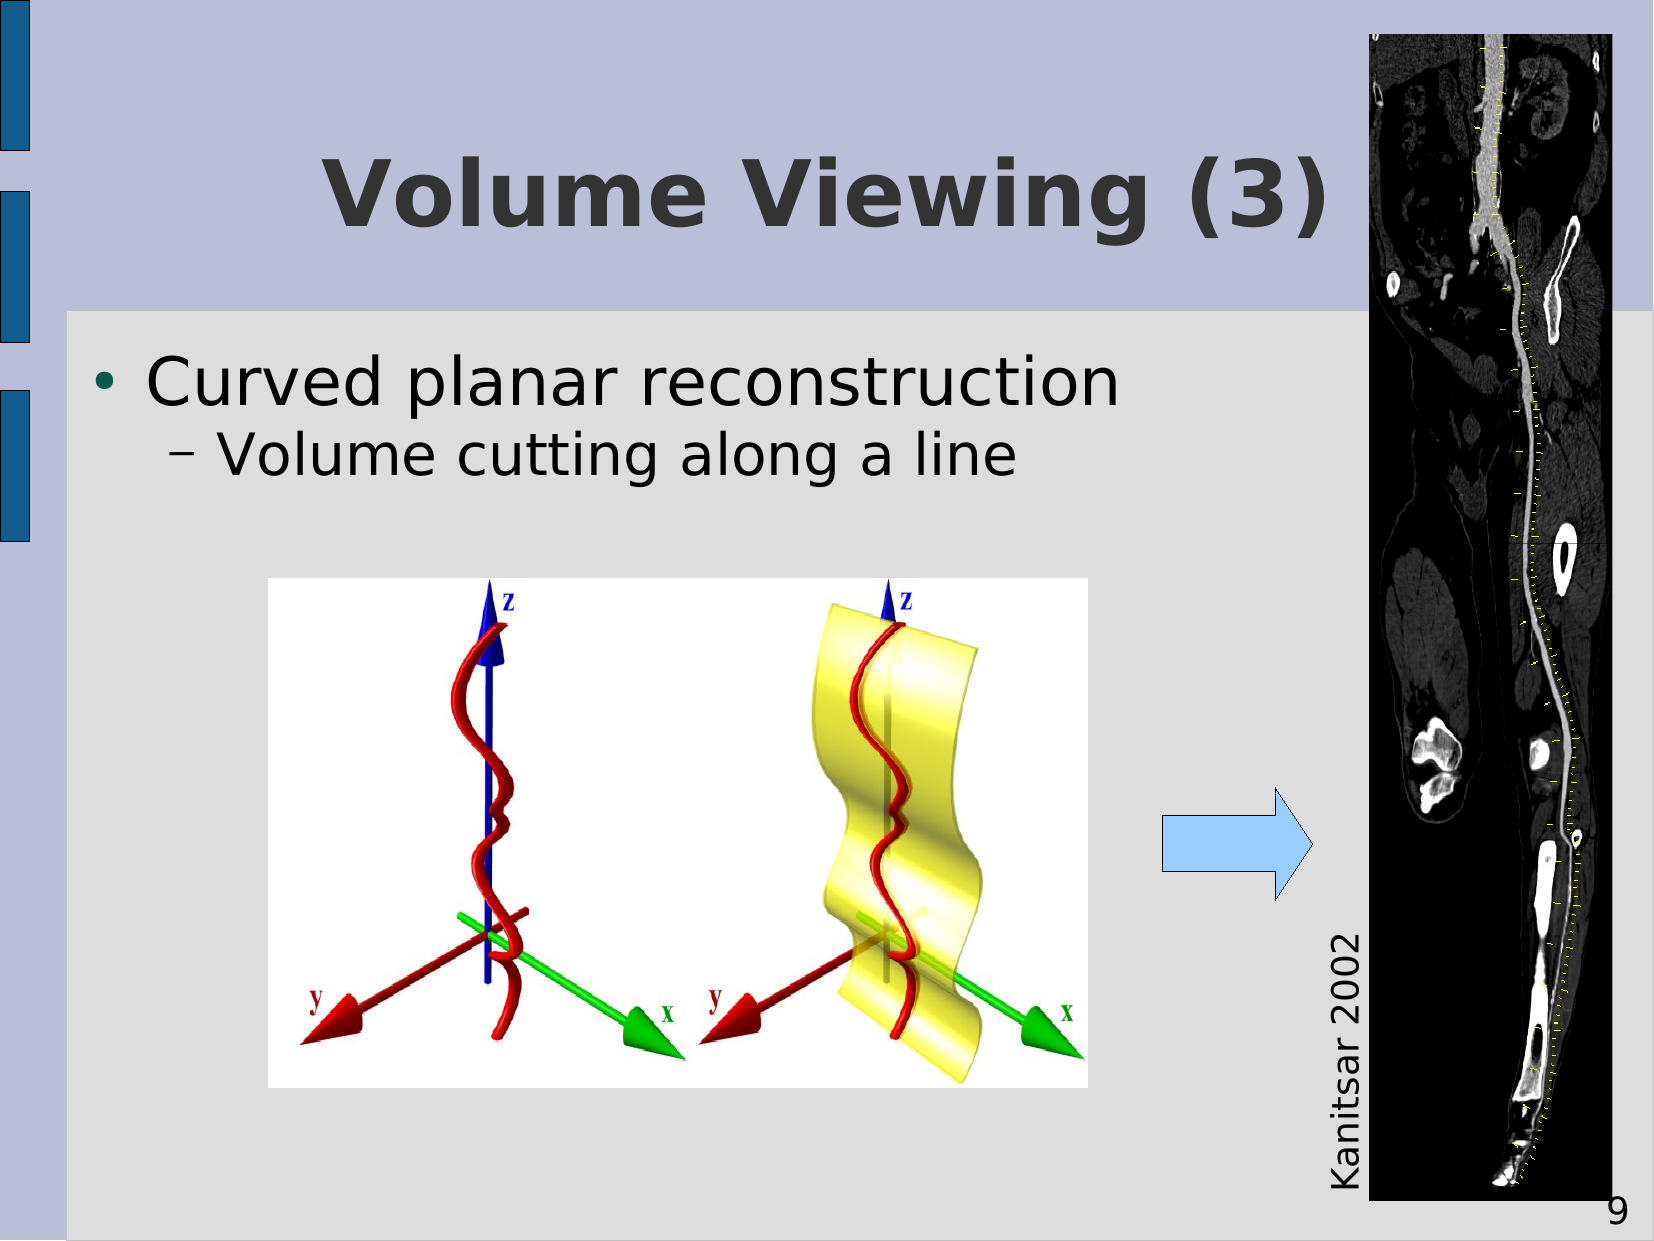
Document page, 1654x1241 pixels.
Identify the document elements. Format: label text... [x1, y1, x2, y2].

text_box Kanitsar 2002 [1316, 916, 1375, 1208]
list Curved planar reconstruction Volume cutting along a line [75, 343, 1201, 563]
text_box [1162, 787, 1313, 901]
picture [1369, 34, 1613, 1201]
picture [268, 578, 1088, 1088]
title Volume Viewing (3) [121, 91, 1369, 299]
